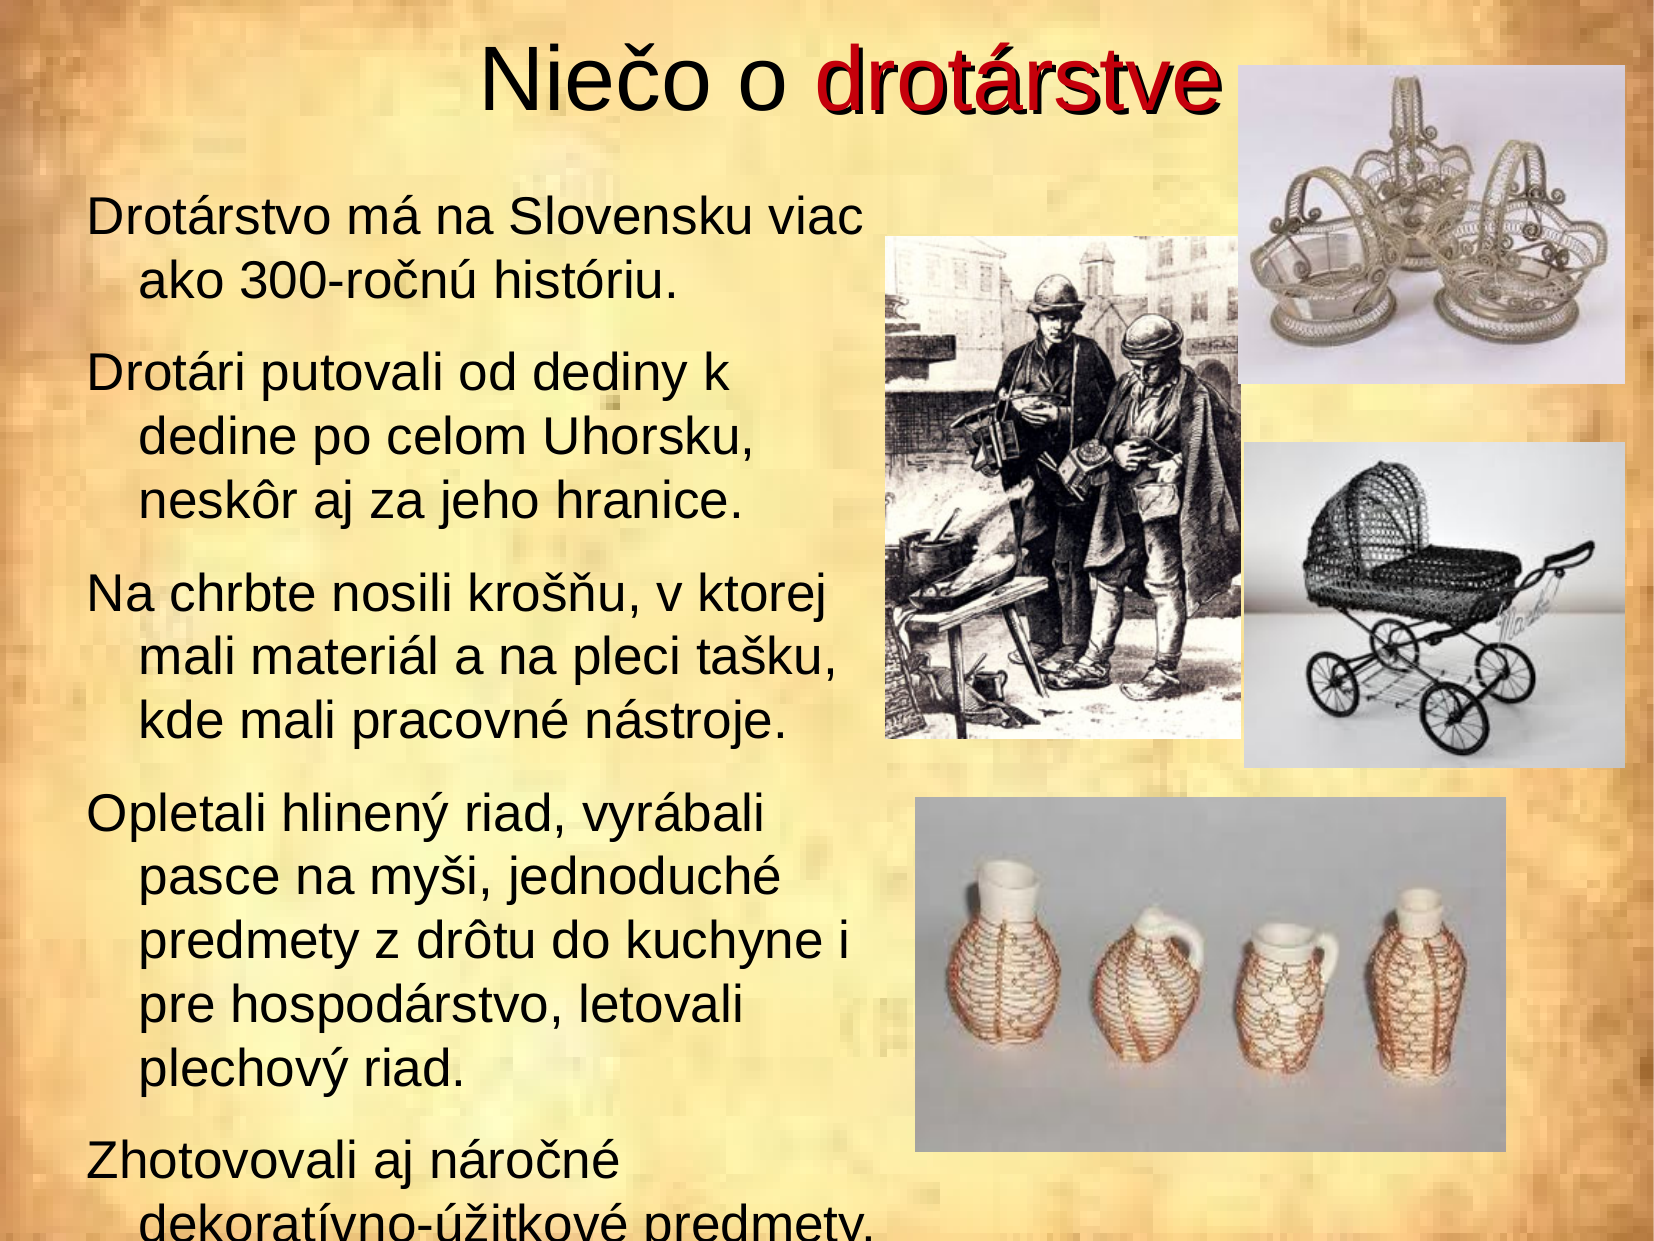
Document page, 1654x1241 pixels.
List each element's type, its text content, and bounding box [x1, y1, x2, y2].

picture [885, 65, 1625, 739]
picture [915, 797, 1506, 1152]
title Niečo o drotárstve [106, 0, 1595, 178]
list Drotárstvo má na Slovensku viac ako 300-ročnú históriu. Drotári putovali od dediny k dedine po celom Uhorsku, neskôr aj za jeho hranice. Na chrbte nosili krošňu, v ktorej mali materiál a na pleci tašku, kde mali pracovné nástroje. Opletali hlinený riad, vyrábali pasce na myši, jednoduché predmety z drôtu do kuchyne i pre hospodárstvo, letovali plechový riad. Zhotovovali aj náročné dekoratívno-úžitkové predmety. [0, 88, 886, 1241]
picture [1244, 442, 1625, 768]
